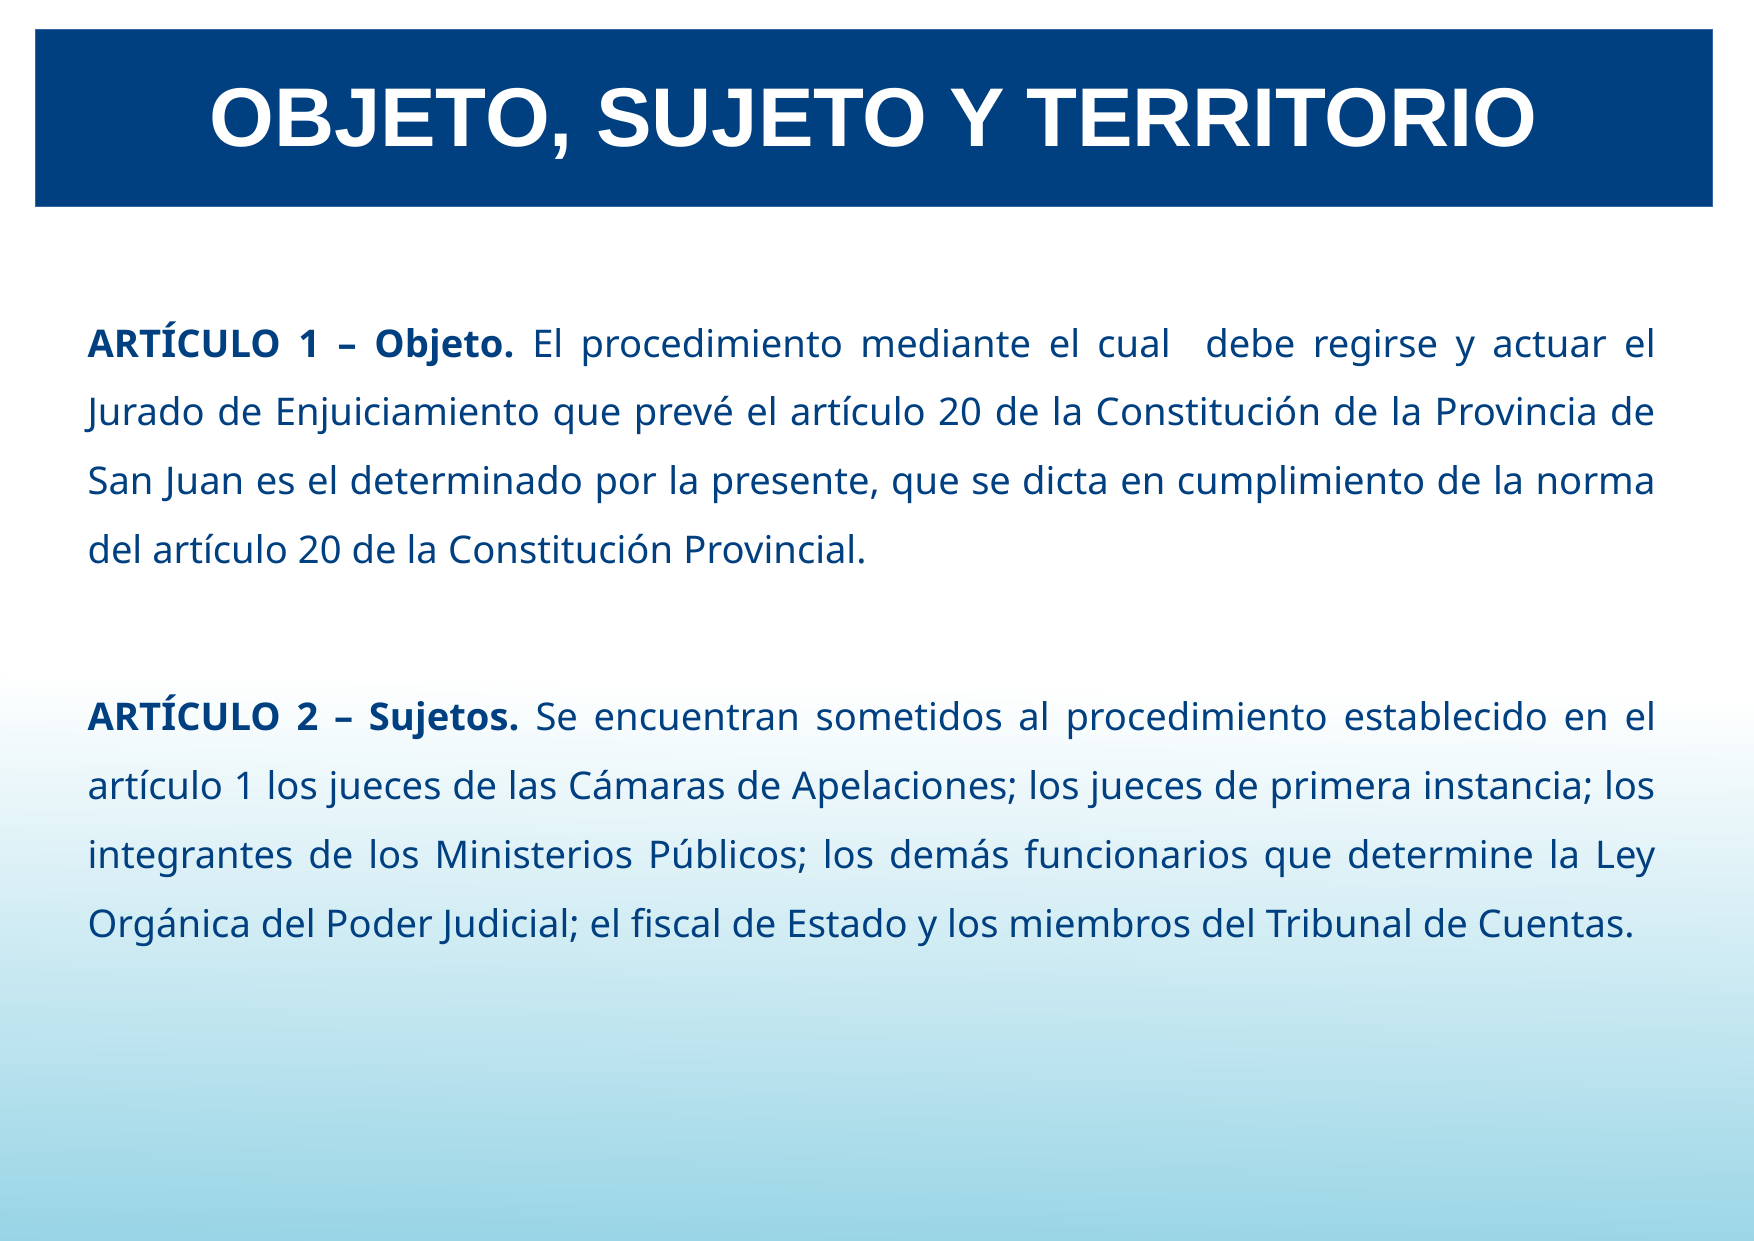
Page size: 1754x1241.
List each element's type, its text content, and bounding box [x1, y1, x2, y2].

list ARTÍCULO 1 – Objeto. El procedimiento mediante el cual debe regirse y actuar el Jurado de Enjuiciamiento que prevé el artículo 20 de la Constitución de la Provincia de San Juan es el determinado por la presente, que se dicta en cumplimiento de la norma del artículo 20 de la Constitución Provincial. ARTÍCULO 2 – Sujetos. Se encuentran sometidos al procedimiento establecido en el artículo 1 los jueces de las Cámaras de Apelaciones; los jueces de primera instancia; los integrantes de los Ministerios Públicos; los demás funcionarios que determine la Ley Orgánica del Poder Judicial; el fiscal de Estado y los miembros del Tribunal de Cuentas. [82, 295, 1662, 1016]
text_box OBJETO, SUJETO Y TERRITORIO [35, 29, 1713, 207]
